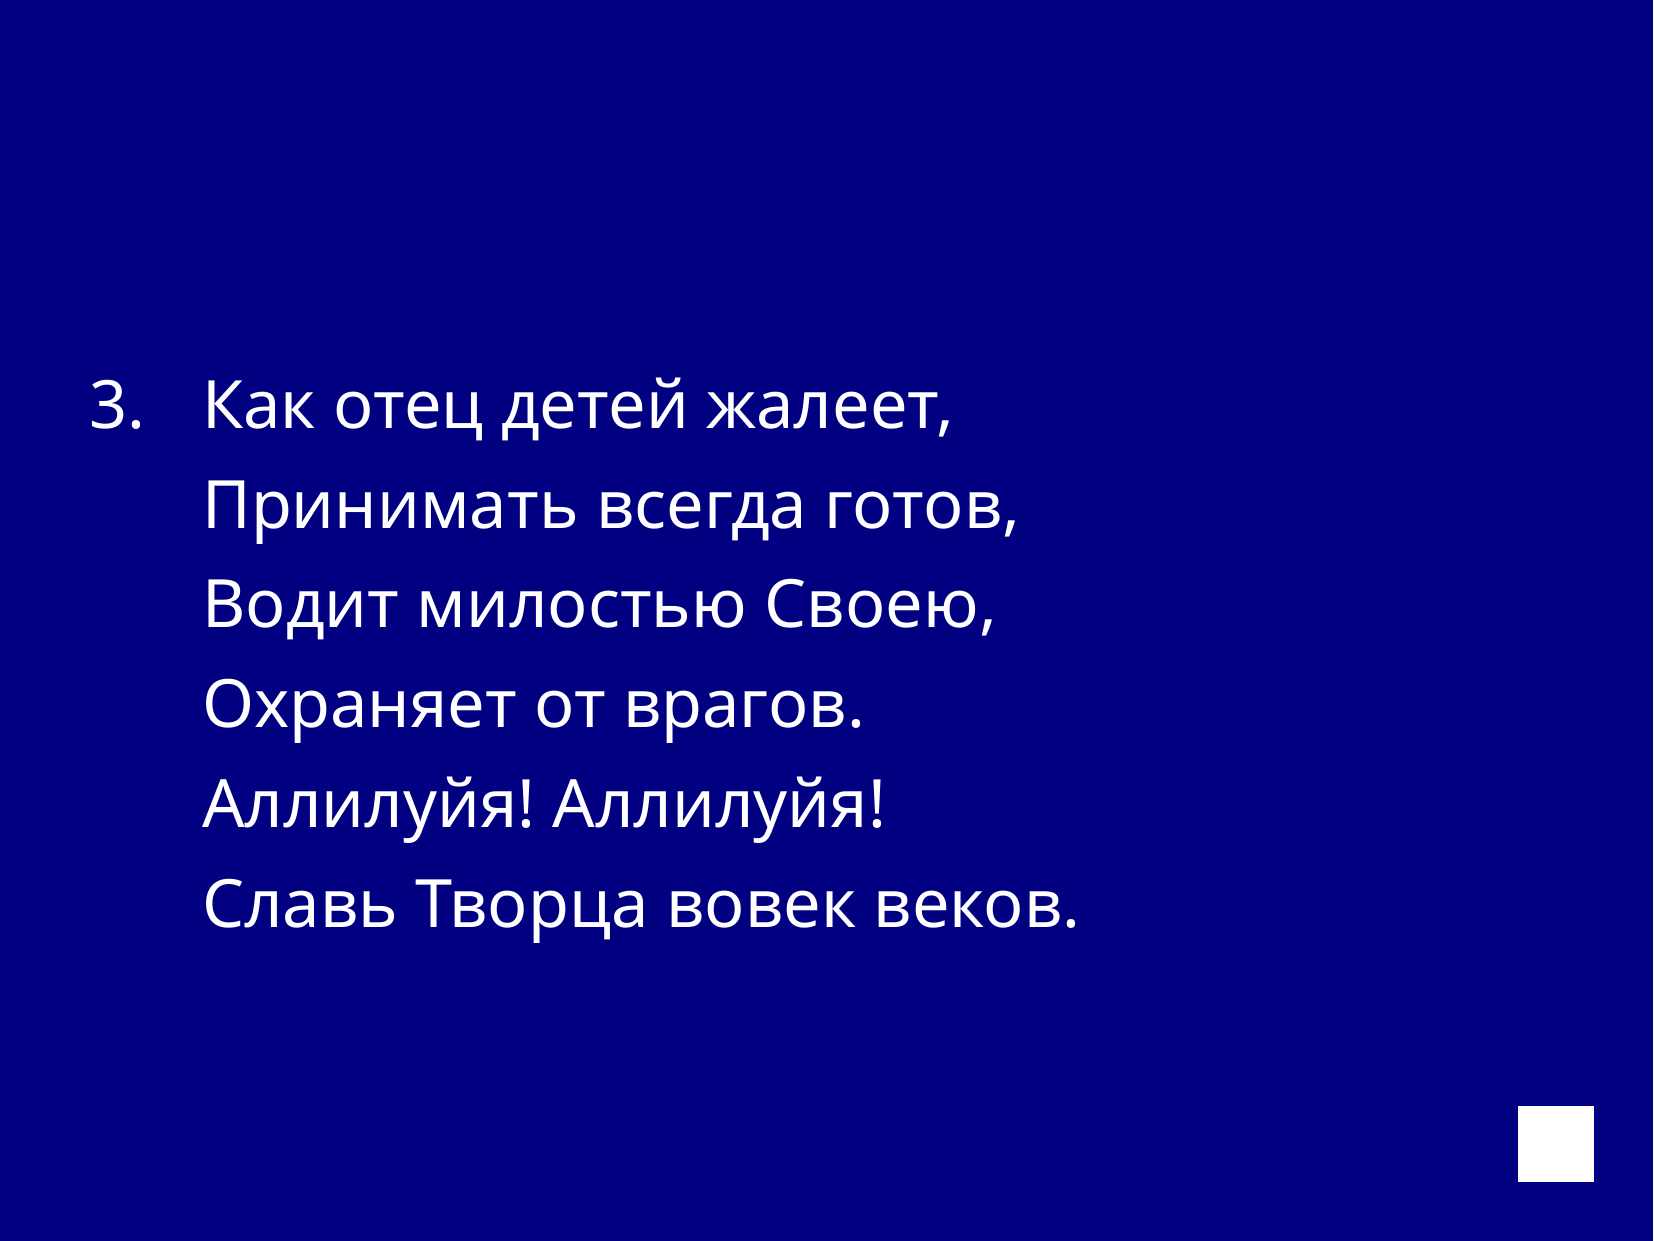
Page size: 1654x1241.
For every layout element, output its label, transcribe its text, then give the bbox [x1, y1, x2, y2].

text_box 3. Как отец детей жалеет, Принимать всегда готов, Водит милостью Своею, Охраняет от врагов. Аллилуйя! Аллилуйя! Славь Творца вовек веков. [75, 150, 1576, 1163]
text_box [1518, 1106, 1594, 1182]
